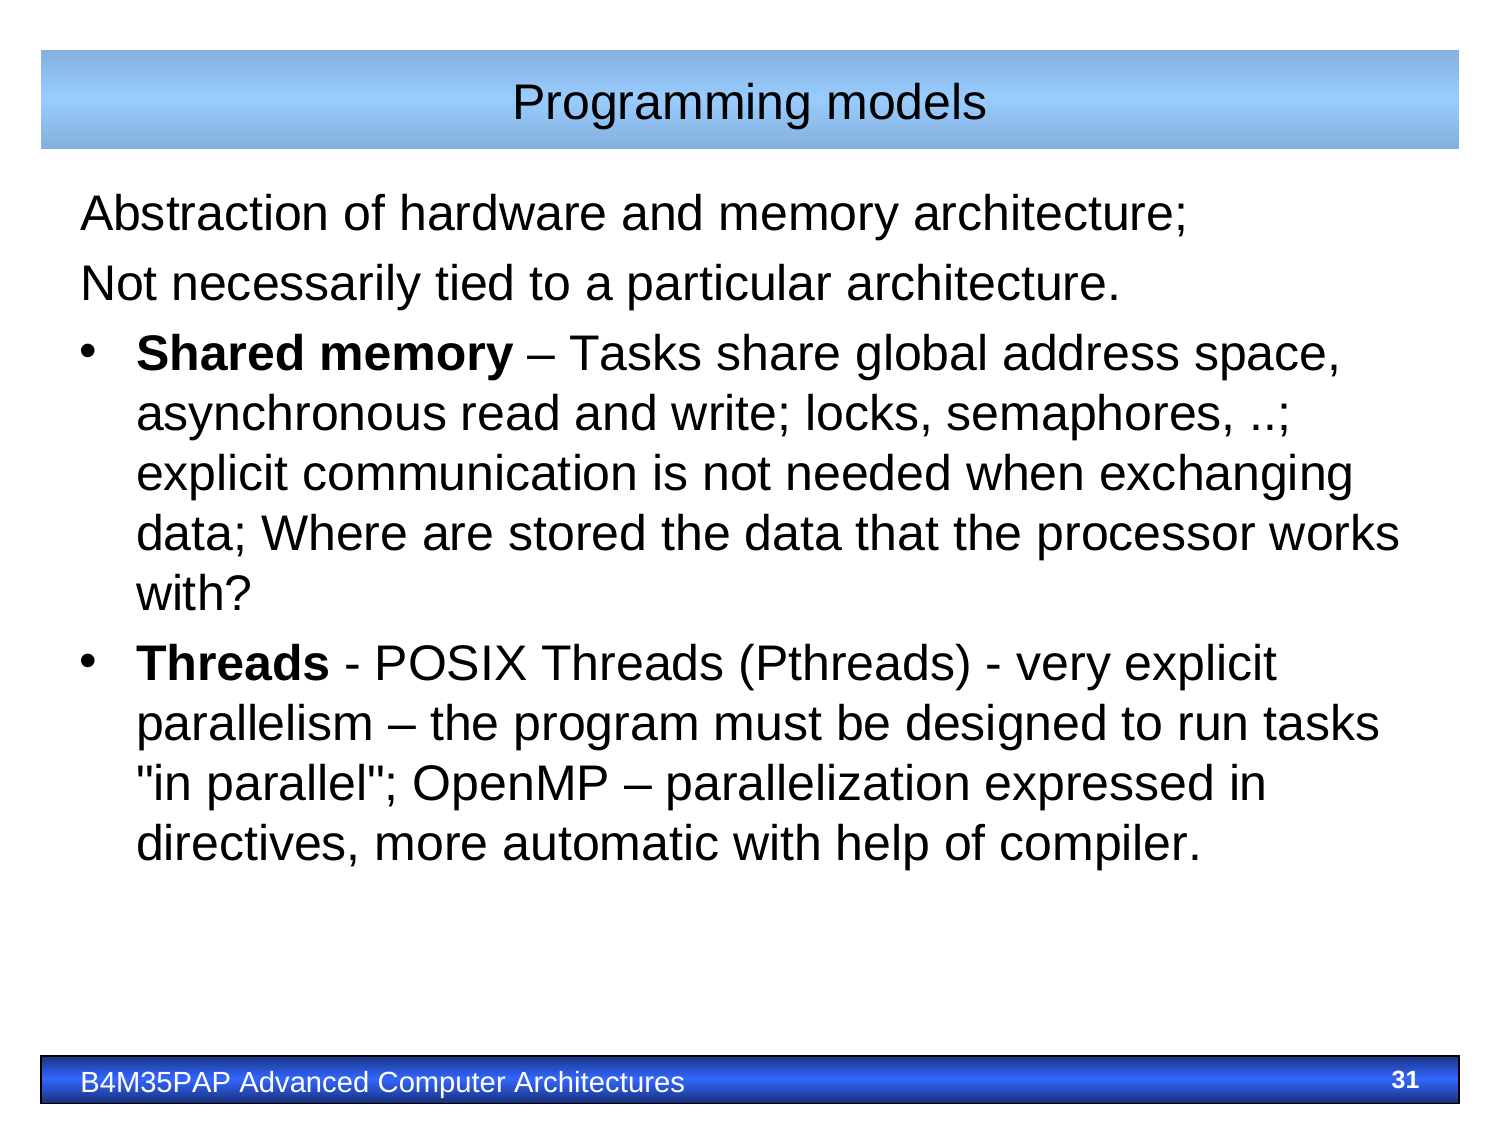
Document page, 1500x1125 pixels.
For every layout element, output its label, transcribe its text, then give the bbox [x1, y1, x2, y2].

list Abstraction of hardware and memory architecture; Not necessarily tied to a particular architecture. Shared memory – Tasks share global address space, asynchronous read and write; locks, semaphores, ..; explicit communication is not needed when exchanging data; Where are stored the data that the processor works with? Threads - POSIX Threads (Pthreads) - very explicit parallelism – the program must be designed to run tasks "in parallel"; OpenMP – parallelization expressed in directives, more automatic with help of compiler. [64, 172, 1459, 1000]
title Programming models [41, 50, 1459, 149]
